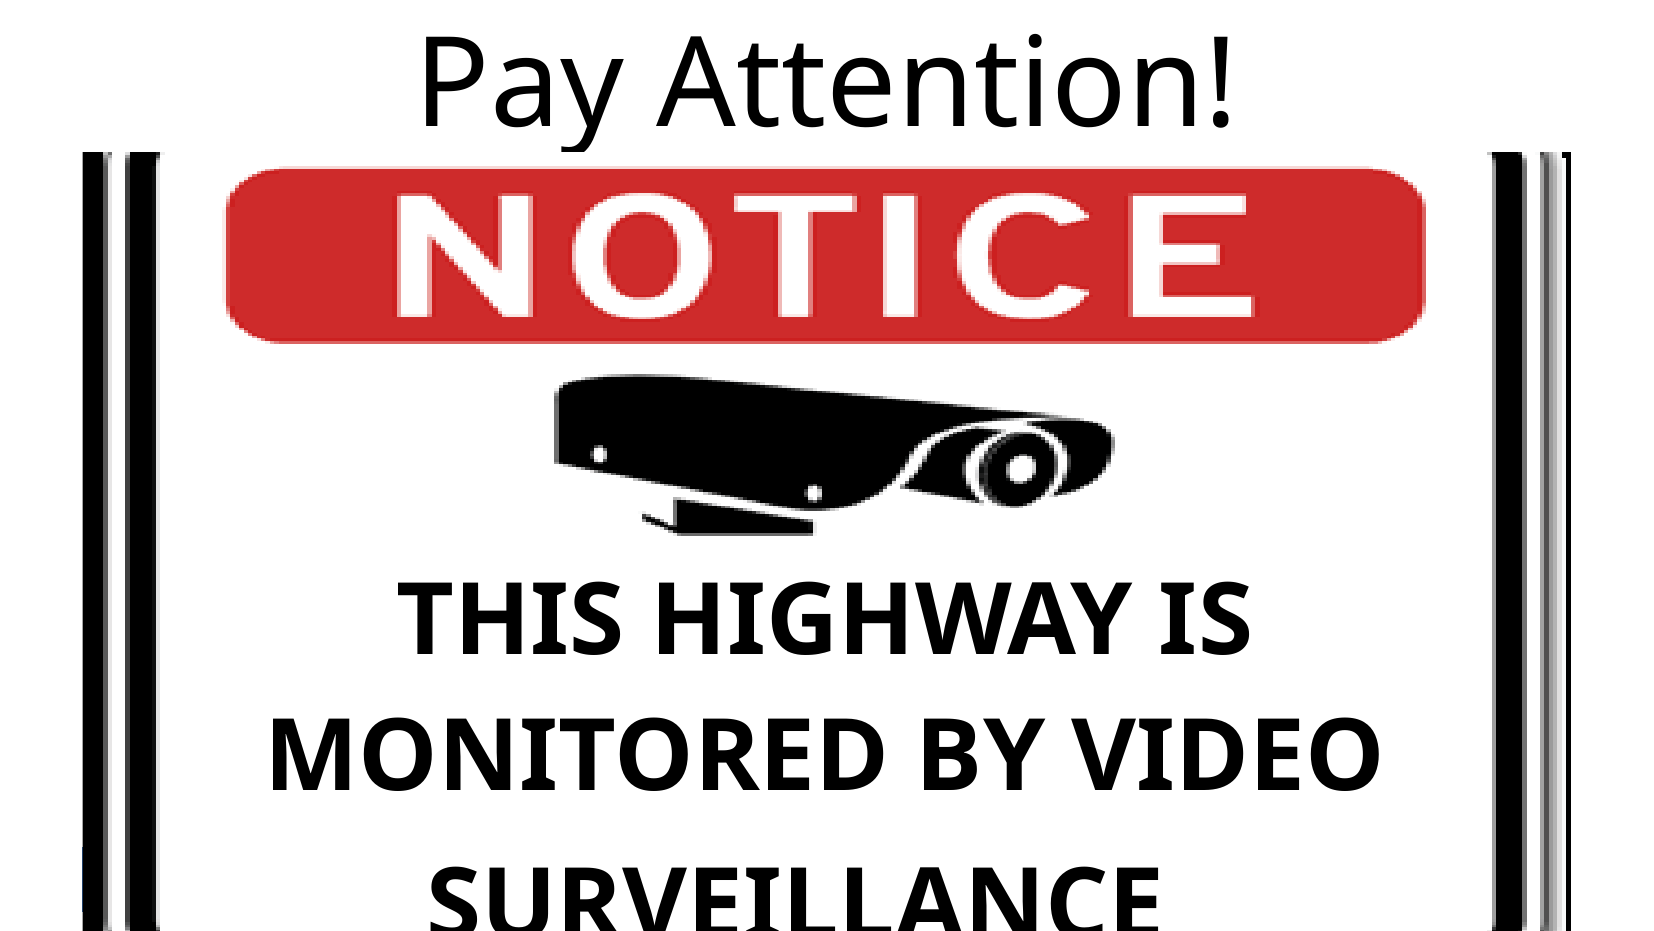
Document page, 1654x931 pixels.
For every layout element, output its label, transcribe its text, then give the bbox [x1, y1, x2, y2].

title Pay Attention! [82, 0, 1571, 152]
text_box THIS HIGHWAY IS MONITORED BY VIDEO SURVEILLANCE [165, 540, 1486, 928]
picture [82, 152, 1571, 931]
